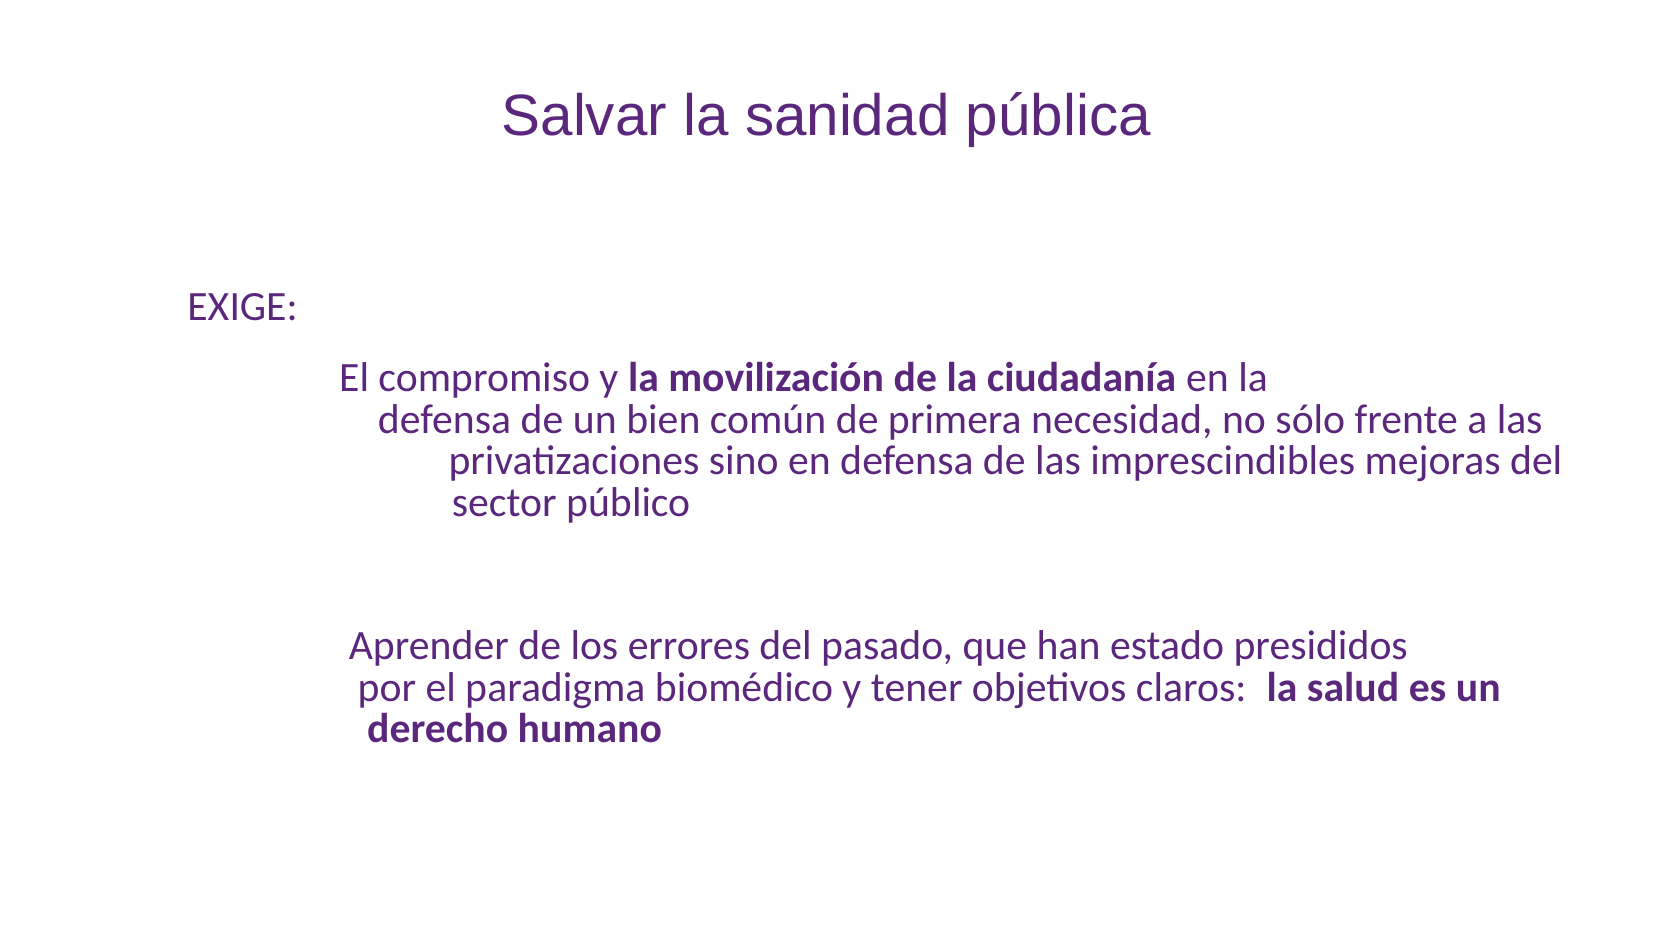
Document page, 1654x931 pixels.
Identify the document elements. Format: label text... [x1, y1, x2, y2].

title Salvar la sanidad pública [82, 37, 1571, 193]
list EXIGE: El compromiso y la movilización de la ciudadanía en la defensa de un bien común de primera necesidad, no sólo frente a las privatizaciones sino en defensa de las imprescindibles mejoras del sector público Aprender de los errores del pasado, que han estado presididos por el paradigma biomédico y tener objetivos claros: la salud es un derecho humano [82, 217, 1571, 758]
